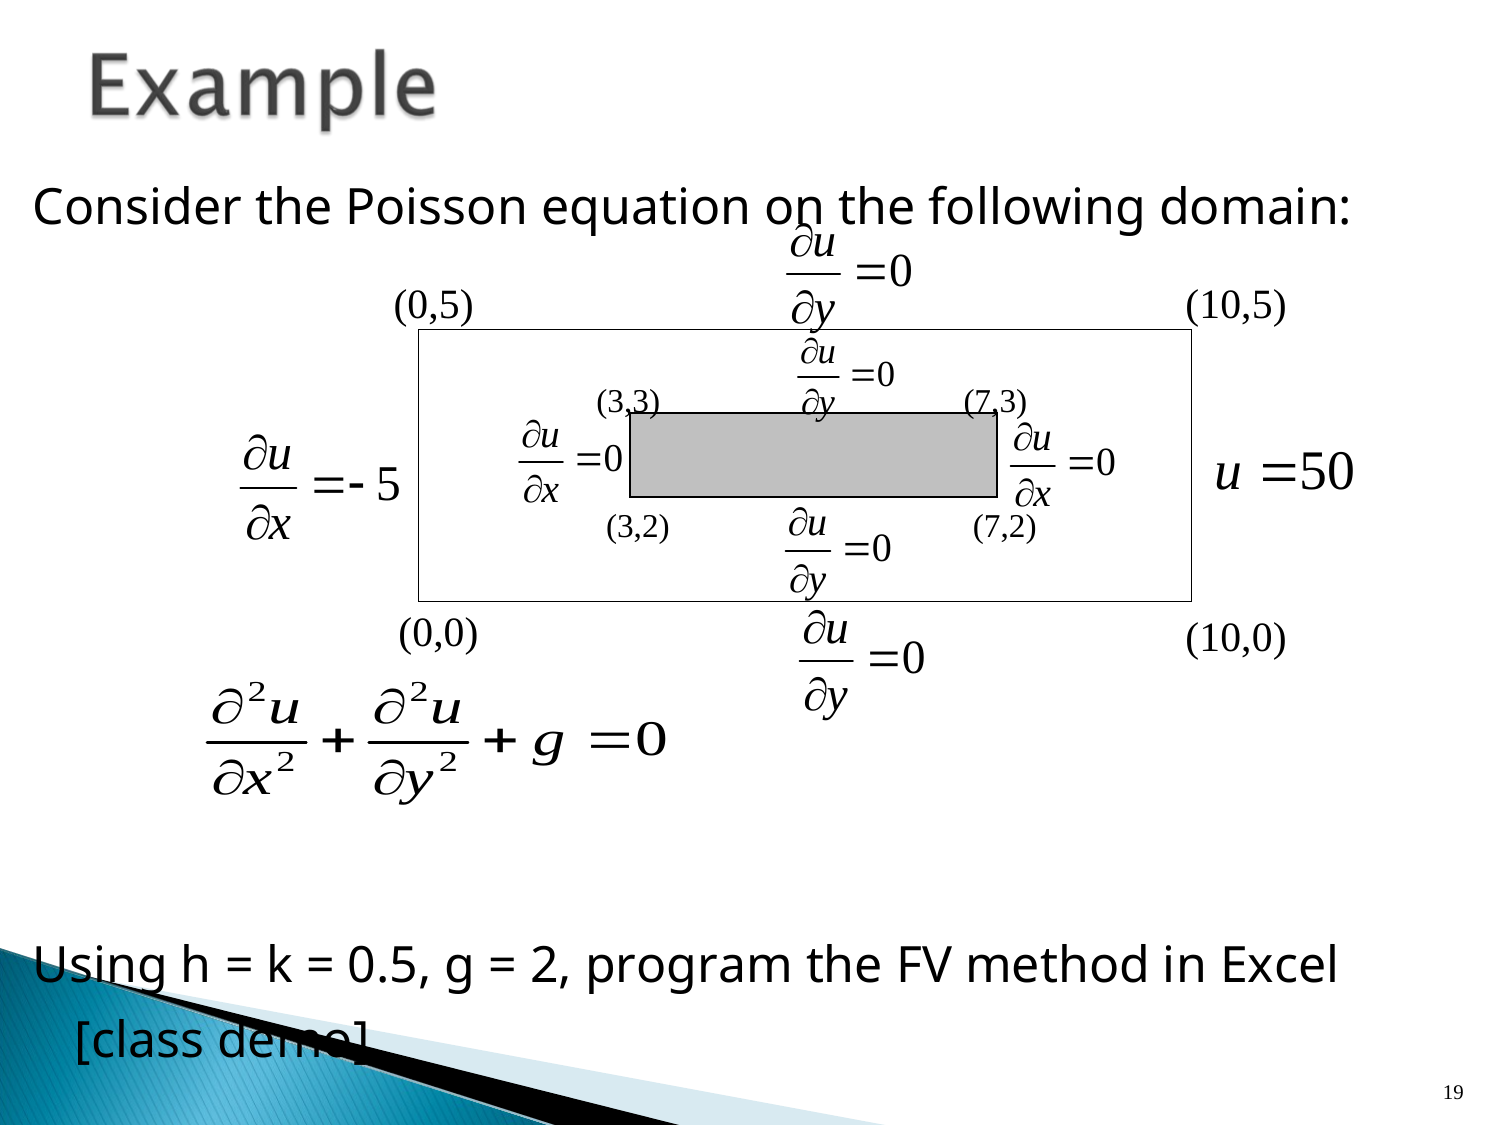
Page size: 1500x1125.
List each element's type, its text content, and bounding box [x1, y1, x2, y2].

chart [778, 210, 922, 430]
chart [232, 421, 407, 551]
chart [196, 667, 677, 814]
chart [1003, 412, 1124, 516]
text_box (10,0) [1170, 601, 1442, 668]
list Consider the Poisson equation on the following domain: Using h = k = 0.5, g = 2, program the FV method in Excel [class demo] [0, 164, 1500, 986]
chart [512, 409, 631, 512]
picture [69, 986, 559, 1125]
text_box (0,5) [378, 269, 650, 336]
text_box <number> [1418, 1051, 1479, 1112]
text_box (7,3) [948, 371, 1220, 427]
text_box (3,2) [591, 496, 863, 553]
chart [1208, 438, 1367, 504]
chart [778, 497, 935, 729]
text_box [631, 413, 998, 497]
text_box (0,0) [383, 597, 655, 664]
text_box (3,3) [581, 371, 791, 427]
text_box [27, 14, 1422, 156]
text_box (10,5) [1170, 269, 1368, 336]
text_box (7,2) [958, 496, 1229, 553]
